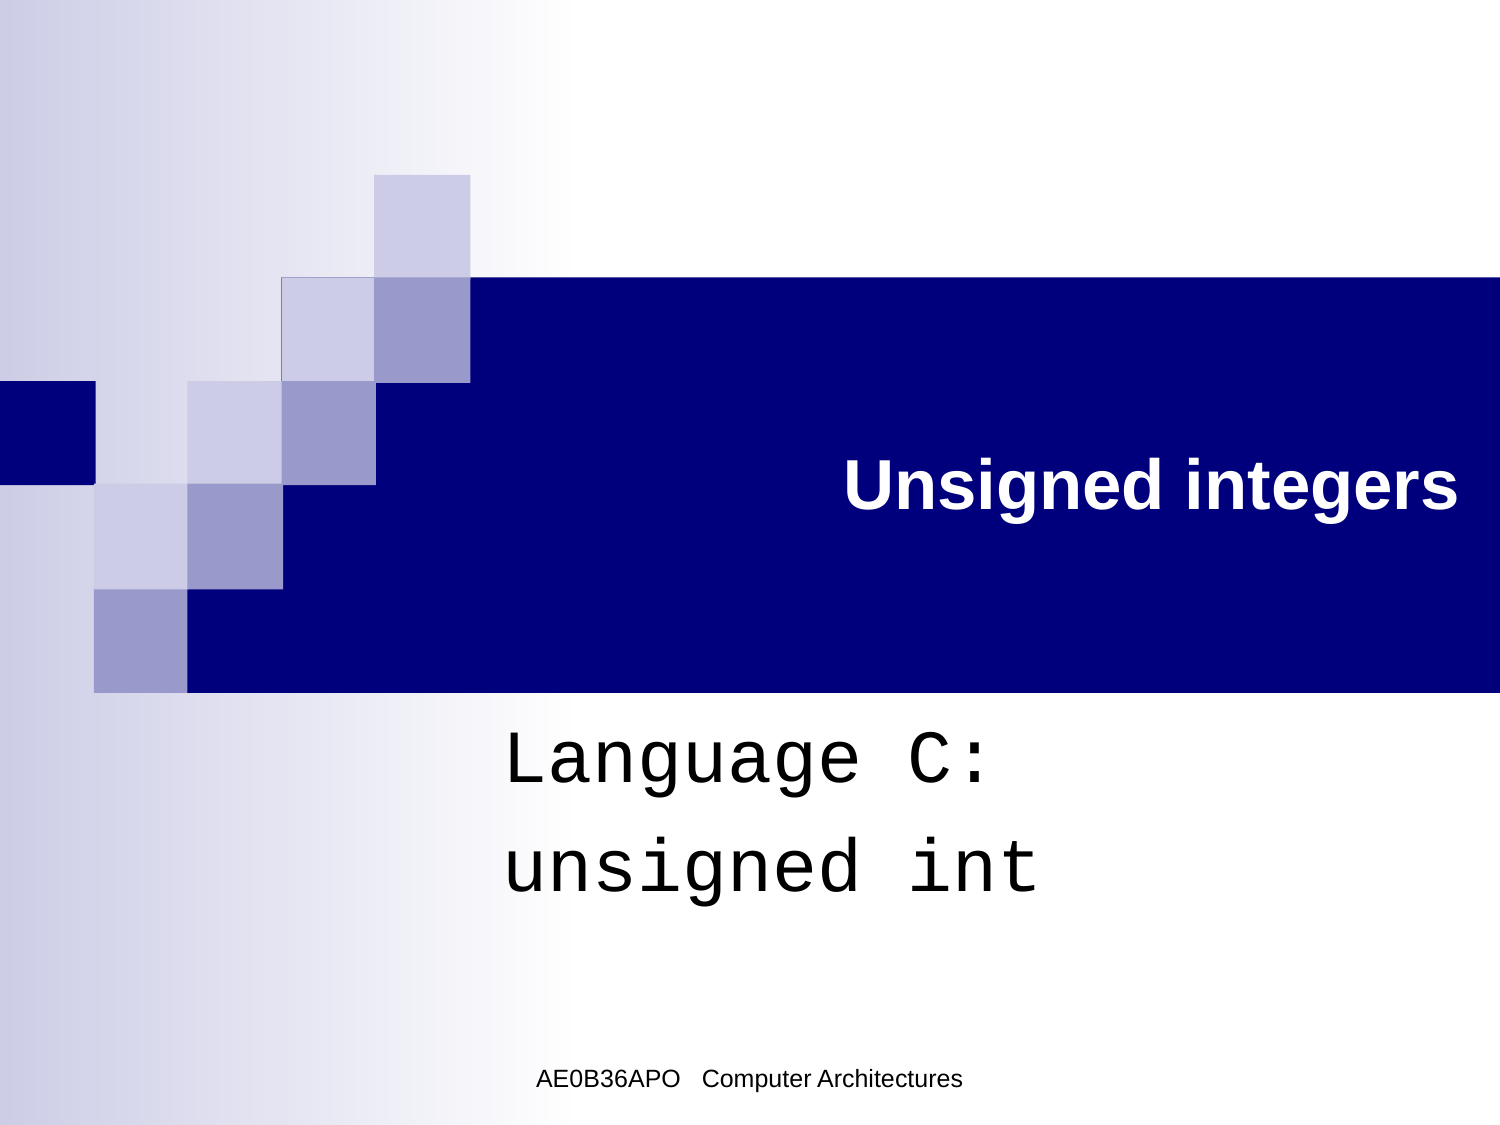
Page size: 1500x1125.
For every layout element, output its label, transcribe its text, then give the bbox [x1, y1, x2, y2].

text_box AE0B36APO Computer Architectures [512, 1025, 988, 1101]
subtitle Language C: unsigned int [487, 699, 1476, 988]
title Unsigned integers [487, 299, 1476, 663]
